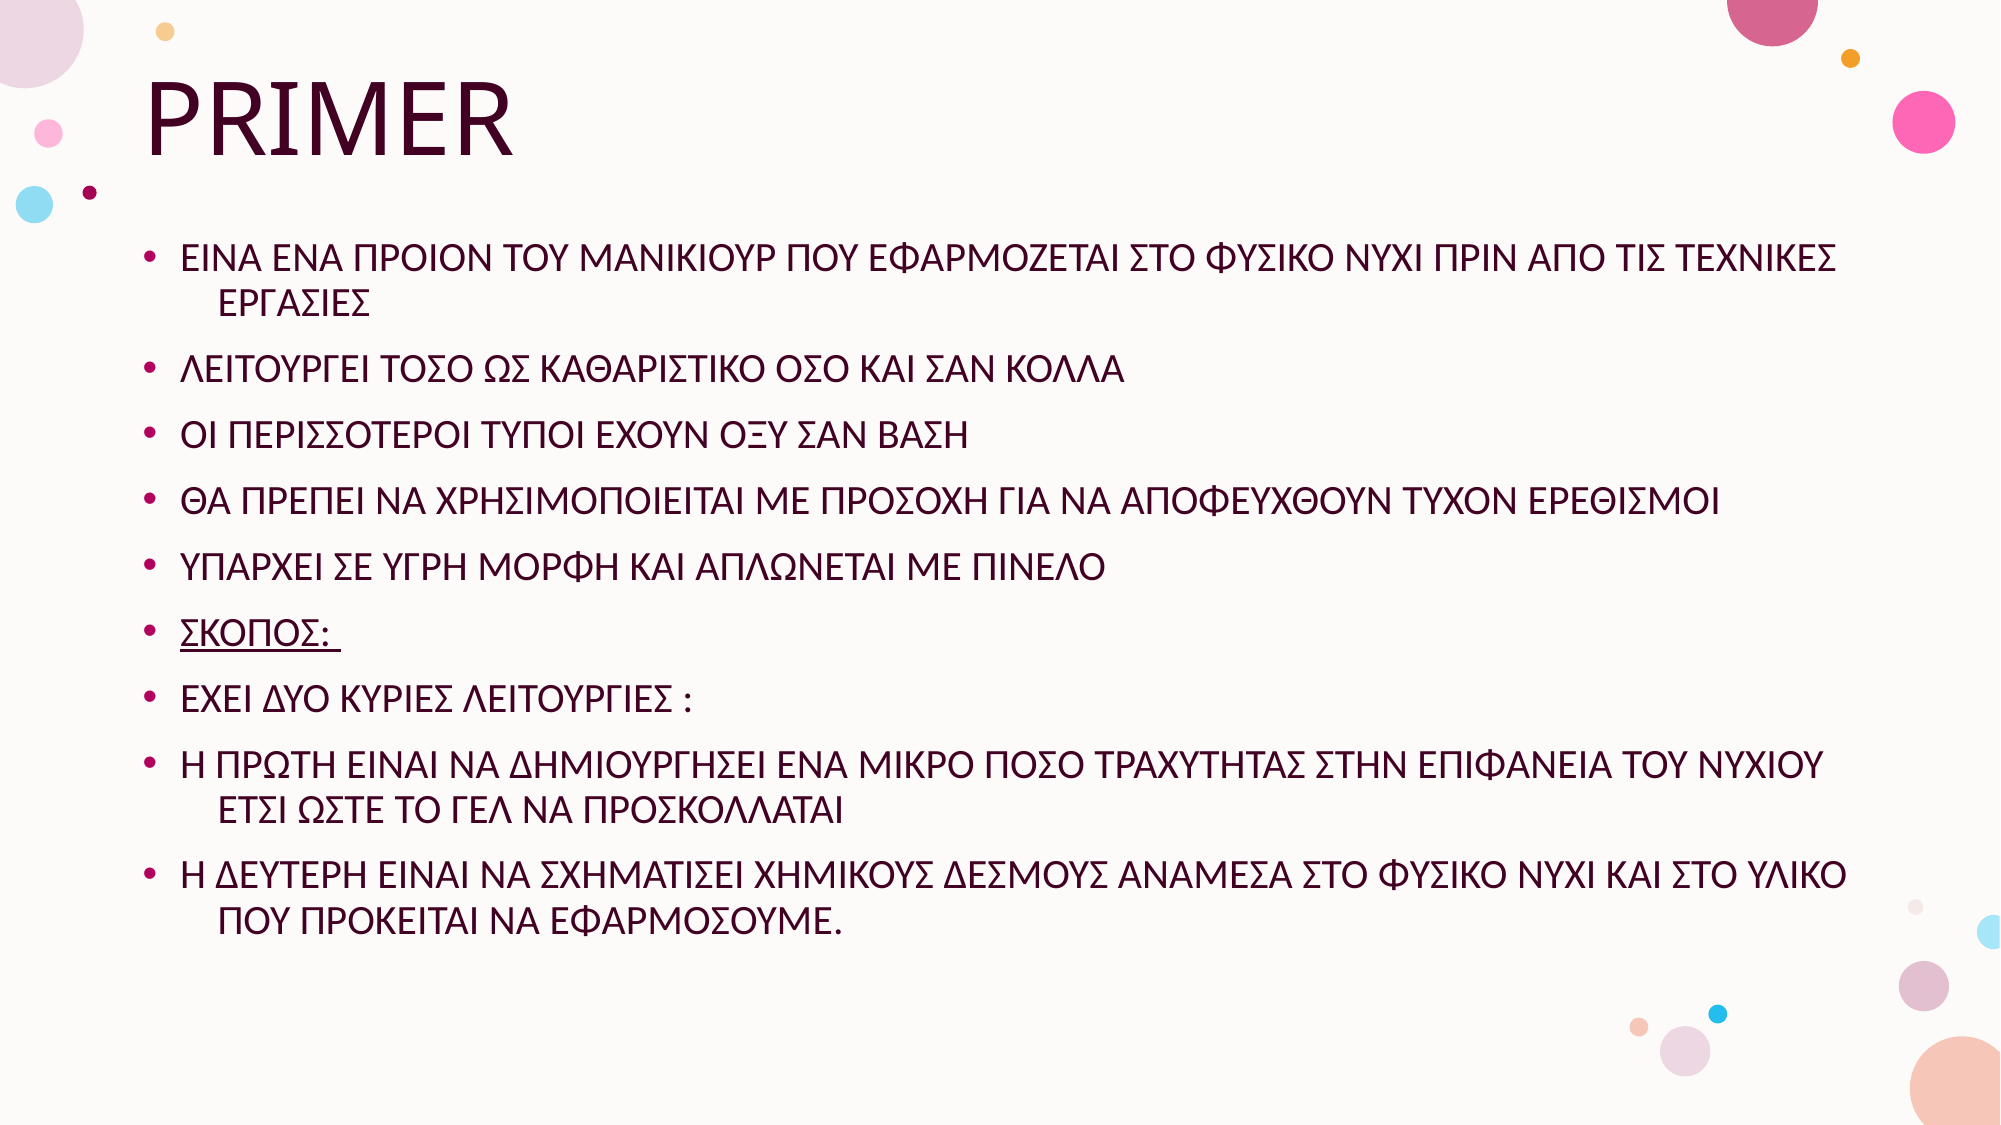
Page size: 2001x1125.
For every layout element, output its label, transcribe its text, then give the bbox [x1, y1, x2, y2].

list ΕΙΝΑ ΈΝΑ ΠΡΟΙΟΝ ΤΟΥ ΜΑΝΙΚΙΟΥΡ ΠΟΥ ΕΦΑΡΜΟΖΕΤΑΙ ΣΤΟ ΦΥΣΙΚΟ ΝΥΧΙ ΠΡΙΝ ΑΠΌ ΤΙΣ ΤΕΧΝΙΚΕΣ ΕΡΓΑΣΙΕΣ ΛΕΙΤΟΥΡΓΕΙ ΤΟΣΟ ΩΣ ΚΑΘΑΡΙΣΤΙΚΟ ΟΣΟ ΚΑΙ ΣΑΝ ΚΟΛΛΑ ΟΙ ΠΕΡΙΣΣΟΤΕΡΟΙ ΤΥΠΟΙ ΕΧΟΥΝ ΟΞΥ ΣΑΝ ΒΑΣΗ ΘΑ ΠΡΕΠΕΙ ΝΑ ΧΡΗΣΙΜΟΠΟΙΕΙΤΑΙ ΜΕ ΠΡΟΣΟΧΗ ΓΙΑ ΝΑ ΑΠΟΦΕΥΧΘΟΥΝ ΤΥΧΟΝ ΕΡΕΘΙΣΜΟΙ ΥΠΑΡΧΕΙ ΣΕ ΥΓΡΗ ΜΟΡΦΗ ΚΑΙ ΑΠΛΩΝΕΤΑΙ ΜΕ ΠΙΝΕΛΟ ΣΚΟΠΟΣ: ΕΧΕΙ ΔΥΟ ΚΥΡΙΕΣ ΛΕΙΤΟΥΡΓΙΕΣ : Η ΠΡΩΤΗ ΕΊΝΑΙ ΝΑ ΔΗΜΙΟΥΡΓΗΣΕΙ ΈΝΑ ΜΙΚΡΟ ΠΟΣΟ ΤΡΑΧΥΤΗΤΑΣ ΣΤΗΝ ΕΠΙΦΑΝΕΙΑ ΤΟΥ ΝΥΧΙΟΥ ΕΤΣΙ ΏΣΤΕ ΤΟ ΓΕΛ ΝΑ ΠΡΟΣΚΟΛΛΑΤΑΙ Η ΔΕΥΤΕΡΗ ΕΊΝΑΙ ΝΑ ΣΧΗΜΑΤΙΣΕΙ ΧΗΜΙΚΟΥΣ ΔΕΣΜΟΥΣ ΑΝΑΜΕΣΑ ΣΤΟ ΦΥΣΙΚΟ ΝΥΧΙ ΚΑΙ ΣΤΟ ΥΛΙΚΟ ΠΟΥ ΠΡΟΚΕΙΤΑΙ ΝΑ ΕΦΑΡΜΟΣΟΥΜΕ. [127, 228, 1877, 1014]
title PRIMER [127, 59, 636, 186]
